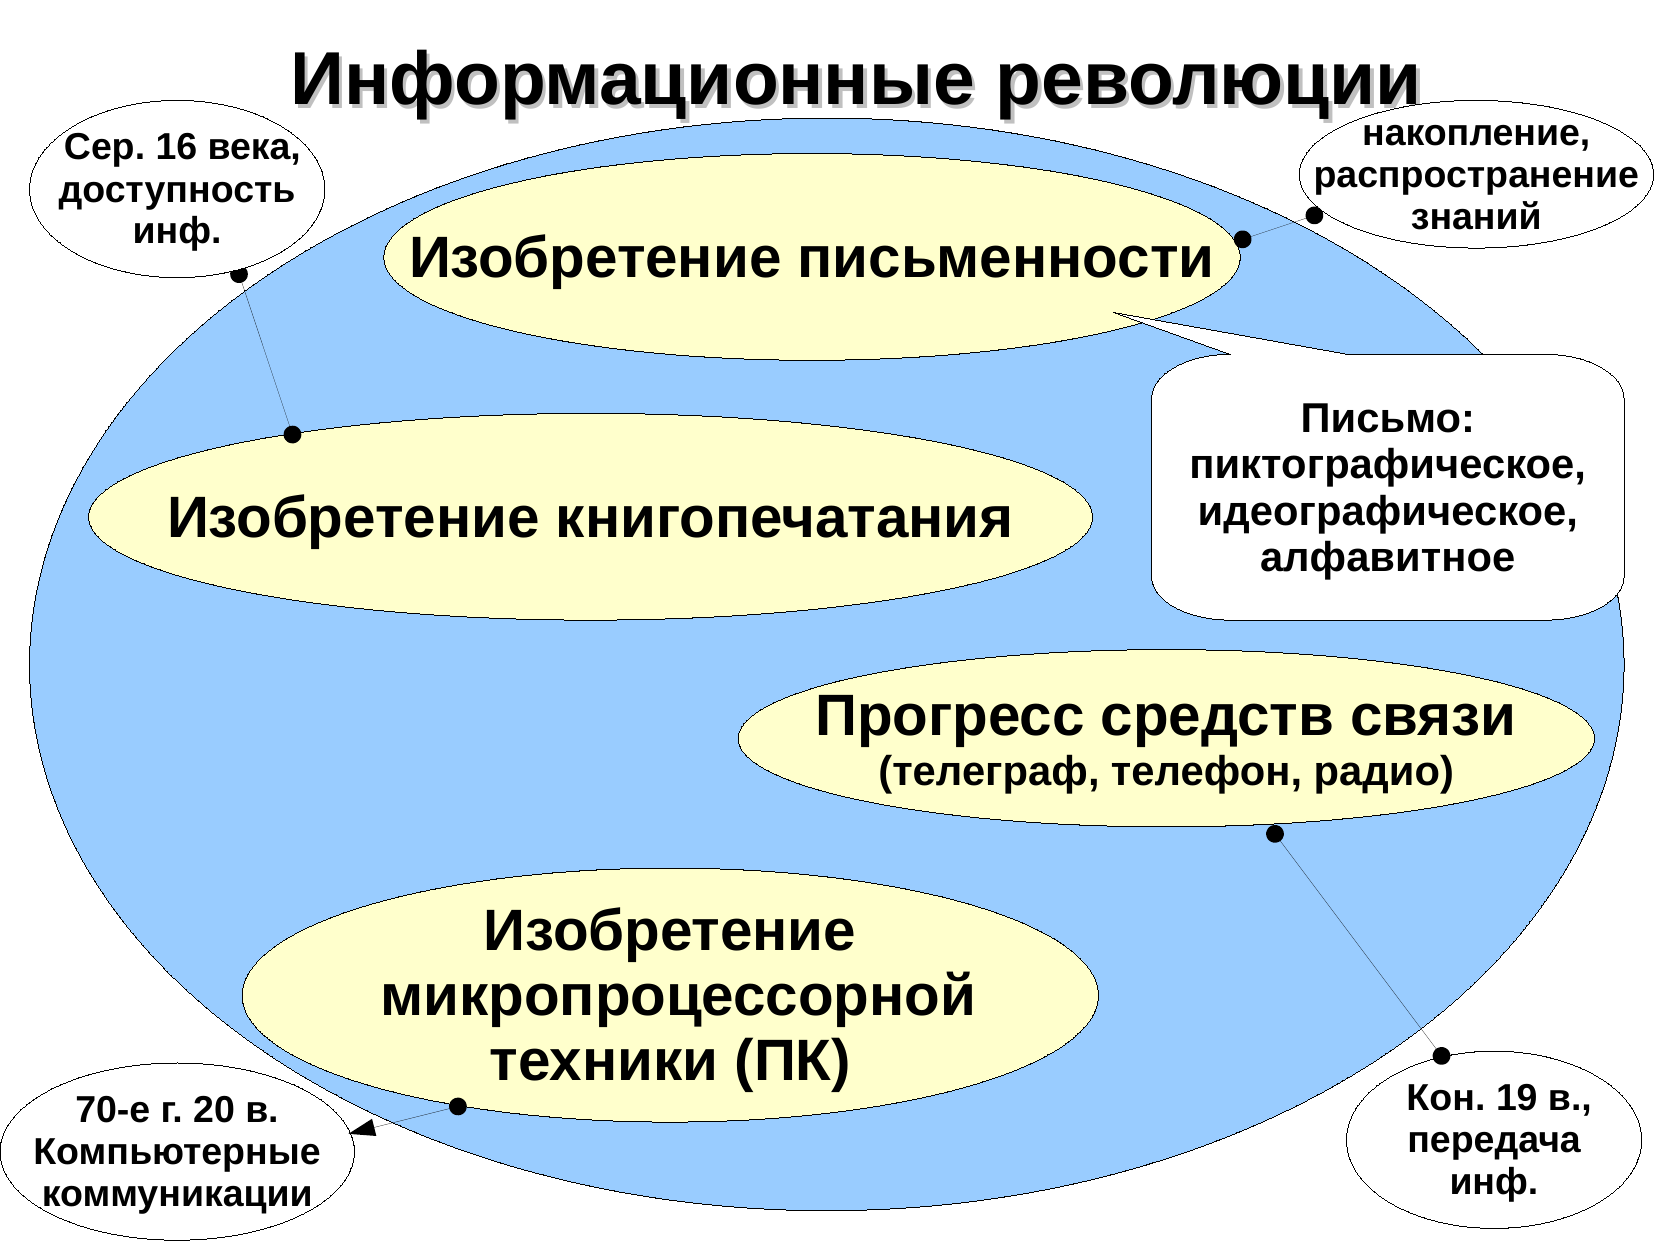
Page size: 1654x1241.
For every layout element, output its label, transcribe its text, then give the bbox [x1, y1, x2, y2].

text_box Информационные революции [147, 29, 1565, 129]
text_box Изобретение письменности [383, 153, 1241, 361]
text_box [29, 129, 1625, 1211]
text_box Письмо: пиктографическое, идеографическое, алфавитное [1113, 312, 1625, 621]
text_box [1156, 222, 1483, 354]
text_box Прогресс средств связи (телеграф, телефон, радио) [738, 649, 1595, 827]
text_box Сер. 16 века, доступность инф. [29, 100, 325, 278]
text_box накопление, распространение знаний [1299, 100, 1654, 249]
text_box Изобретение микропроцессорной техники (ПК) [242, 868, 1099, 1123]
text_box Кон. 19 в., передача инф. [1346, 1051, 1642, 1229]
text_box Изобретение книгопечатания [88, 413, 1093, 621]
text_box 70-е г. 20 в. Компьютерные коммуникации [0, 1062, 355, 1241]
